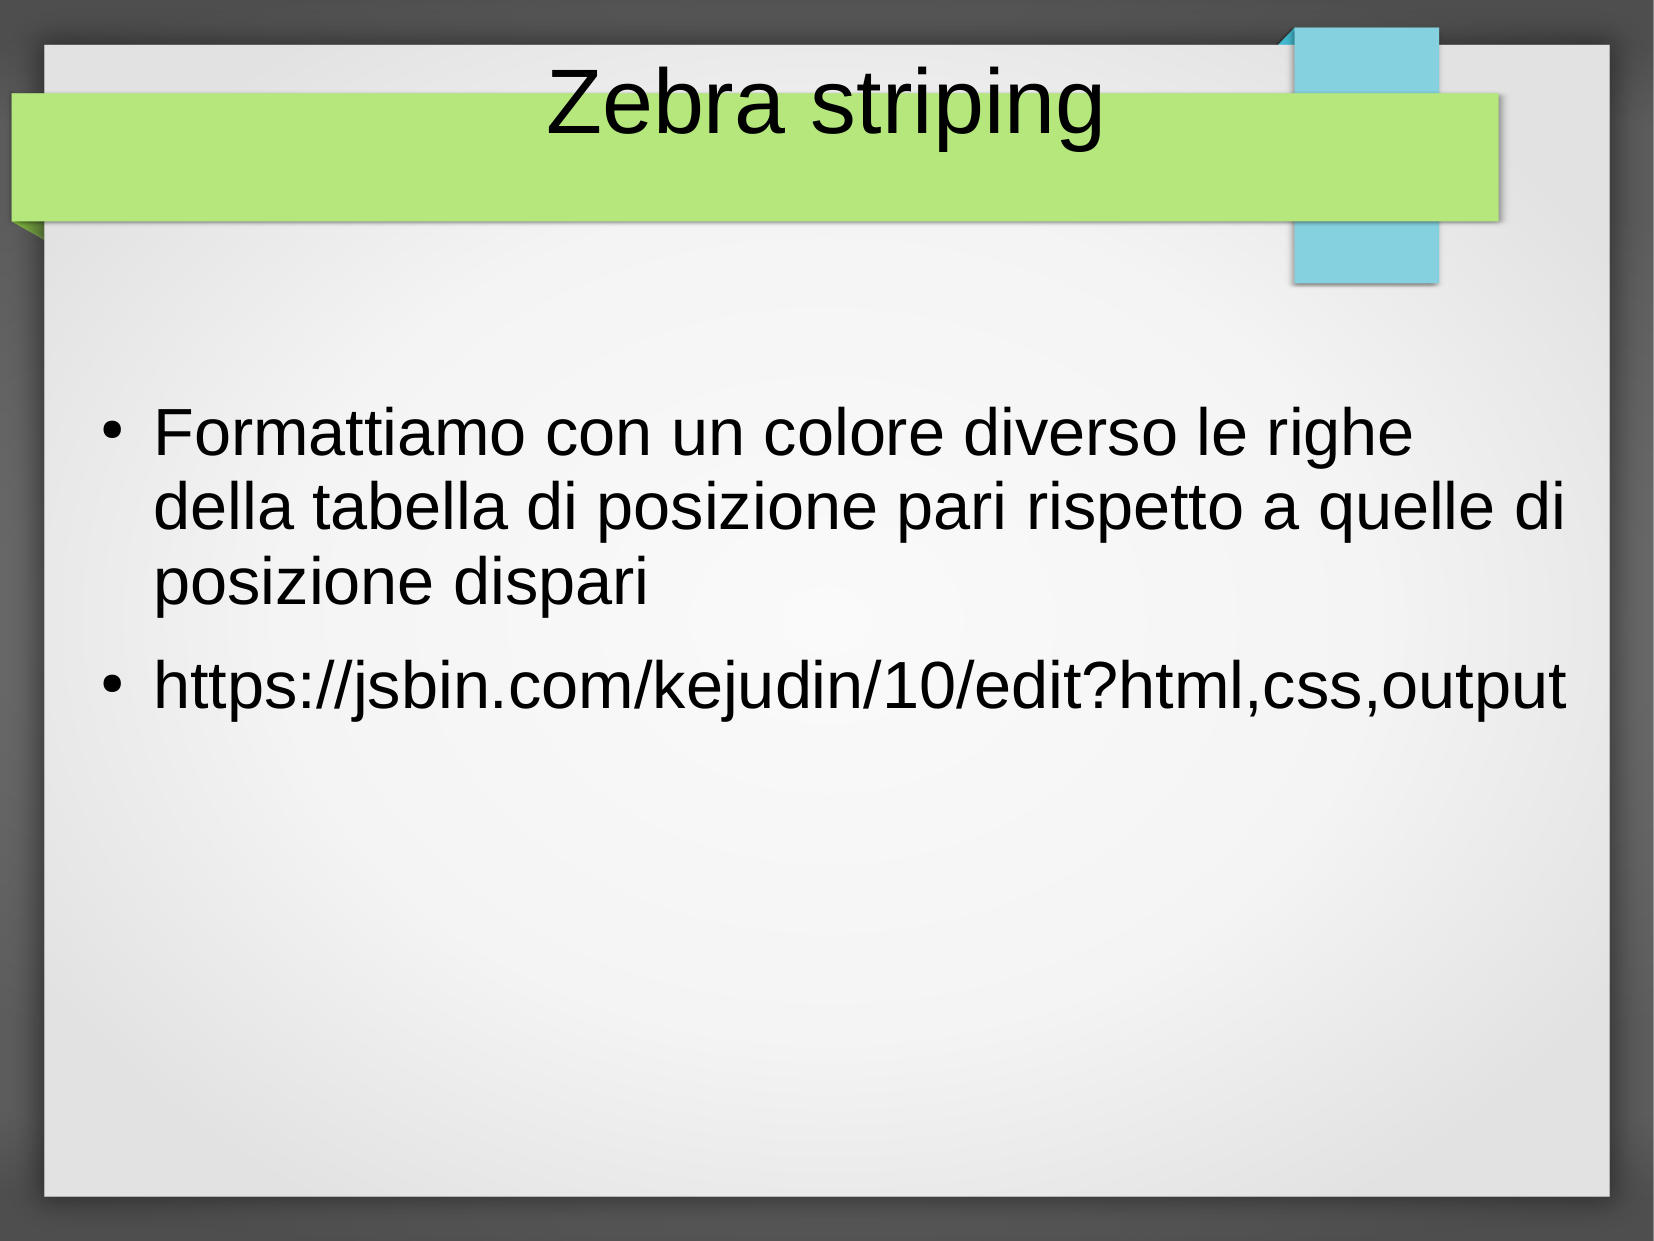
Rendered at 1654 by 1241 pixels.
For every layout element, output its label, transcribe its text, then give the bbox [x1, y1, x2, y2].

list Formattiamo con un colore diverso le righe della tabella di posizione pari rispetto a quelle di posizione dispari https://jsbin.com/kejudin/10/edit?html,css,output [82, 290, 1571, 1146]
picture [0, 0, 1654, 1241]
title Zebra striping [82, 49, 1571, 257]
